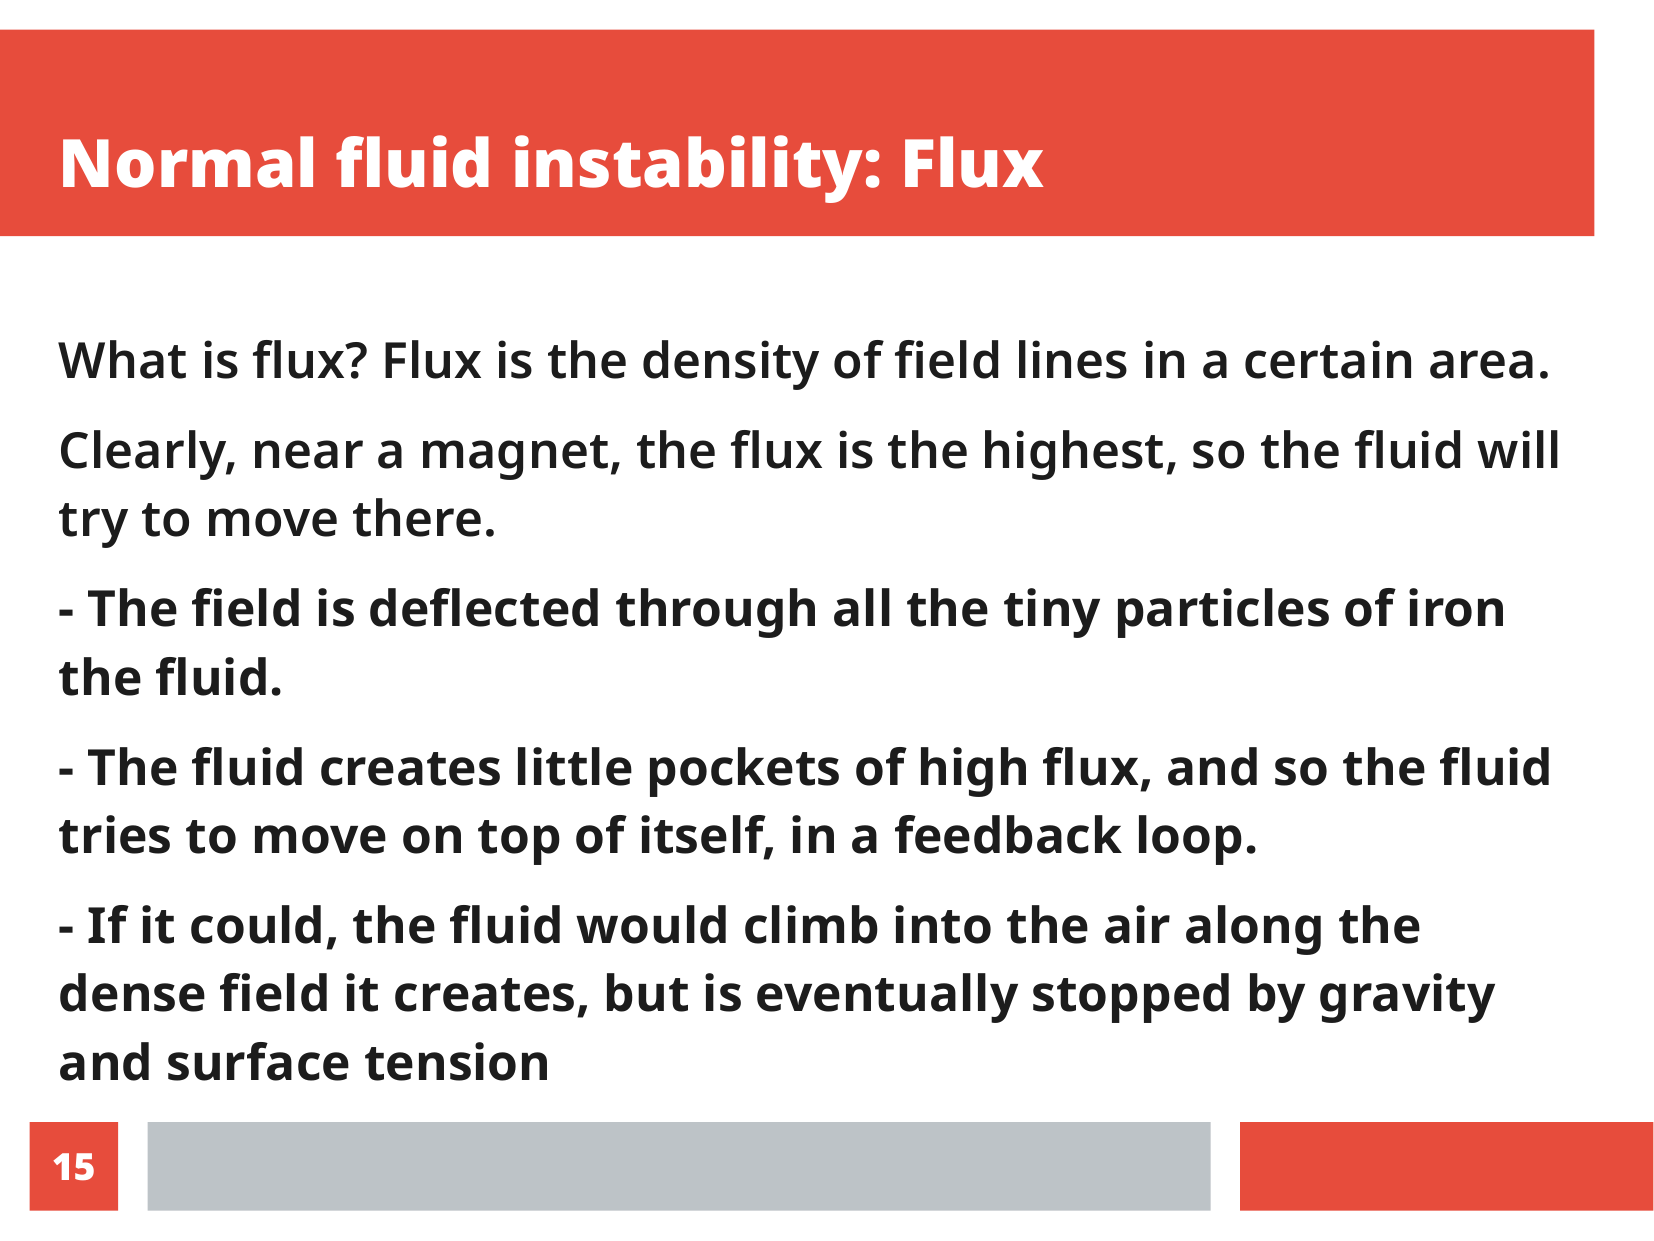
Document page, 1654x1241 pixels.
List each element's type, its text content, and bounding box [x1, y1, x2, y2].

title Normal fluid instability: Flux [59, 59, 1595, 207]
list What is flux? Flux is the density of field lines in a certain area. Clearly, near a magnet, the flux is the highest, so the fluid will try to move there. - The field is deflected through all the tiny particles of iron the fluid. - The fluid creates little pockets of high flux, and so the fluid tries to move on top of itself, in a feedback loop. - If it could, the fluid would climb into the air along the dense field it creates, but is eventually stopped by gravity and surface tension [59, 324, 1565, 1108]
